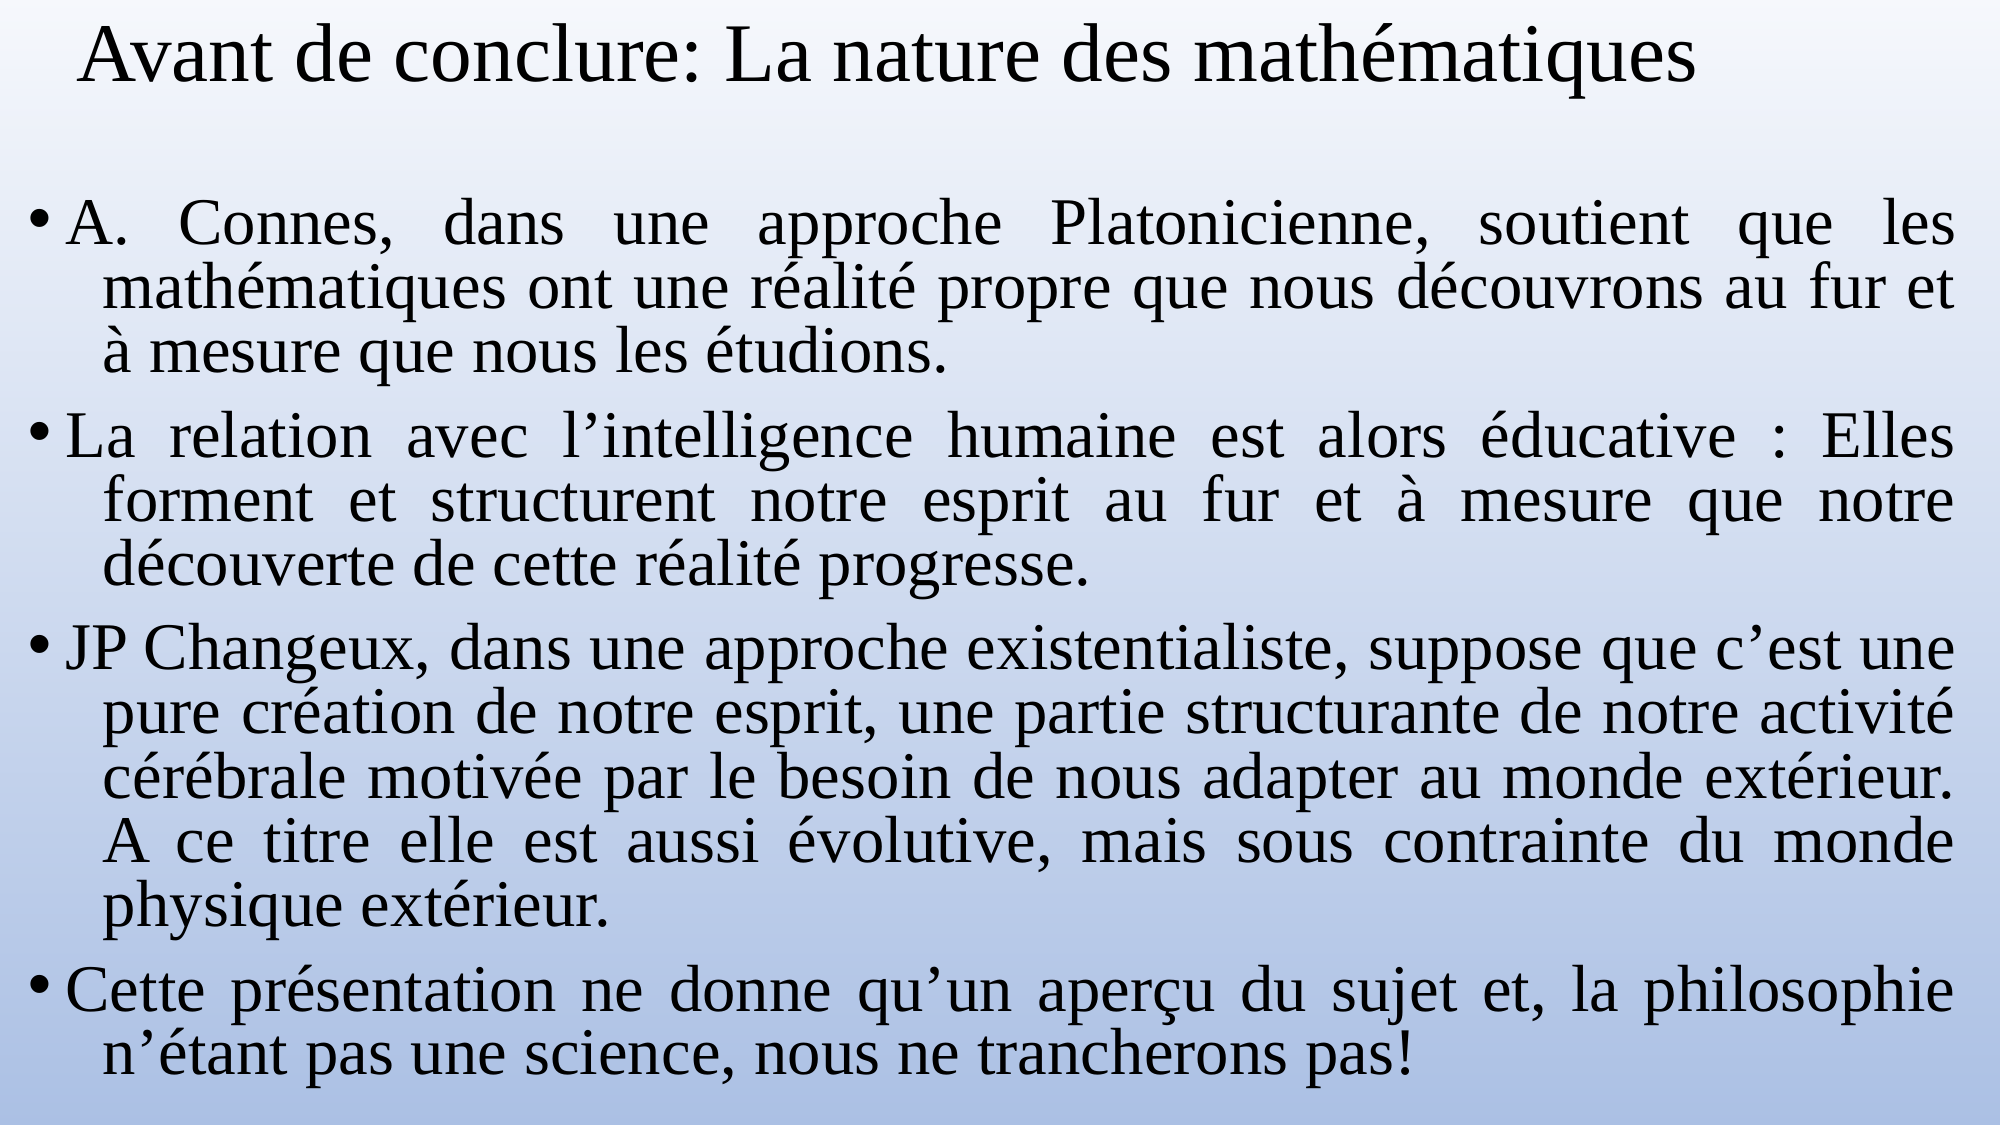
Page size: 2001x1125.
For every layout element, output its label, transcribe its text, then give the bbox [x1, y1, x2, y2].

title Avant de conclure: La nature des mathématiques [61, 0, 1975, 110]
list A. Connes, dans une approche Platonicienne, soutient que les mathématiques ont une réalité propre que nous découvrons au fur et à mesure que nous les étudions. La relation avec l’intelligence humaine est alors éducative : Elles forment et structurent notre esprit au fur et à mesure que notre découverte de cette réalité progresse. JP Changeux, dans une approche existentialiste, suppose que c’est une pure création de notre esprit, une partie structurante de notre activité cérébrale motivée par le besoin de nous adapter au monde extérieur. A ce titre elle est aussi évolutive, mais sous contrainte du monde physique extérieur. Cette présentation ne donne qu’un aperçu du sujet et, la philosophie n’étant pas une science, nous ne trancherons pas! [12, 185, 1975, 1125]
